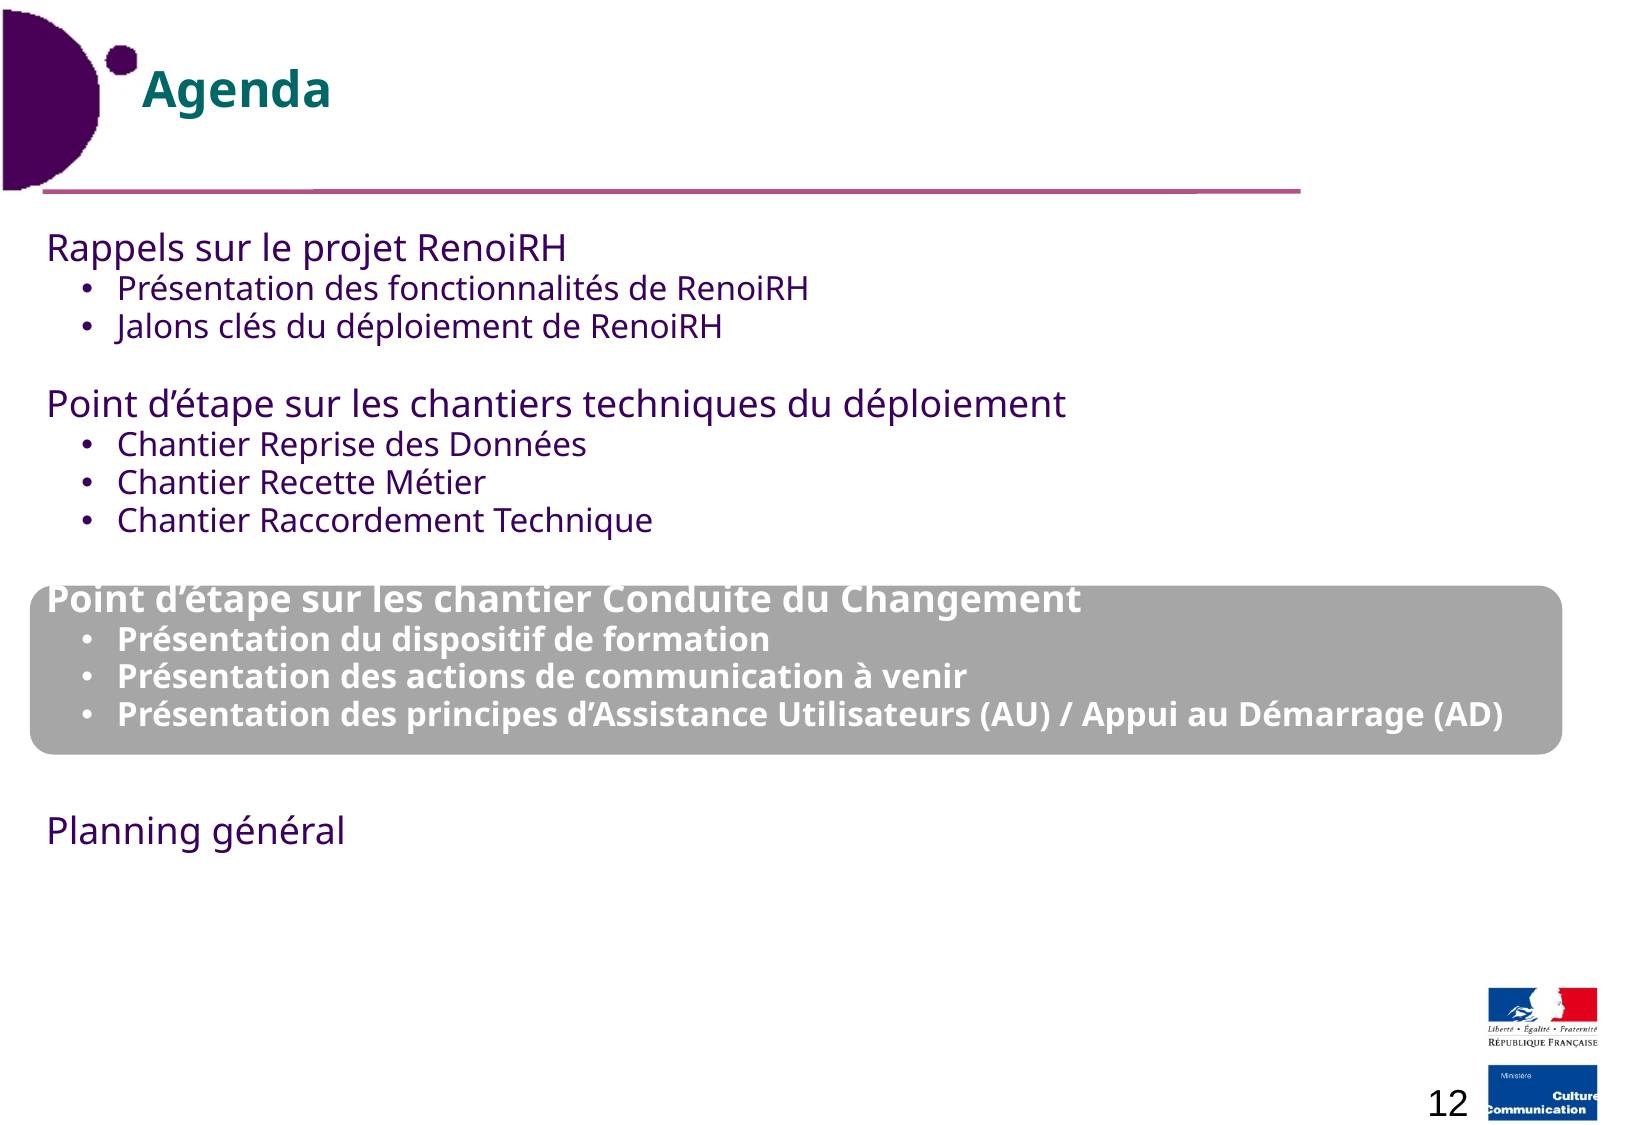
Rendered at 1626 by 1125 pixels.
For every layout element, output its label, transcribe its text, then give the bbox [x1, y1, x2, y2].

text_box <numéro> [1105, 1071, 1484, 1120]
picture [0, 0, 161, 203]
text_box Rappels sur le projet RenoiRH Présentation des fonctionnalités de RenoiRH Jalons clés du déploiement de RenoiRH Point d’étape sur les chantiers techniques du déploiement Chantier Reprise des Données Chantier Recette Métier Chantier Raccordement Technique Point d’étape sur les chantier Conduite du Changement Présentation du dispositif de formation Présentation des actions de communication à venir Présentation des principes d’Assistance Utilisateurs (AU) / Appui au Démarrage (AD) Planning général [31, 219, 1581, 989]
text_box Agenda [130, 20, 1392, 162]
picture [1484, 979, 1600, 1125]
